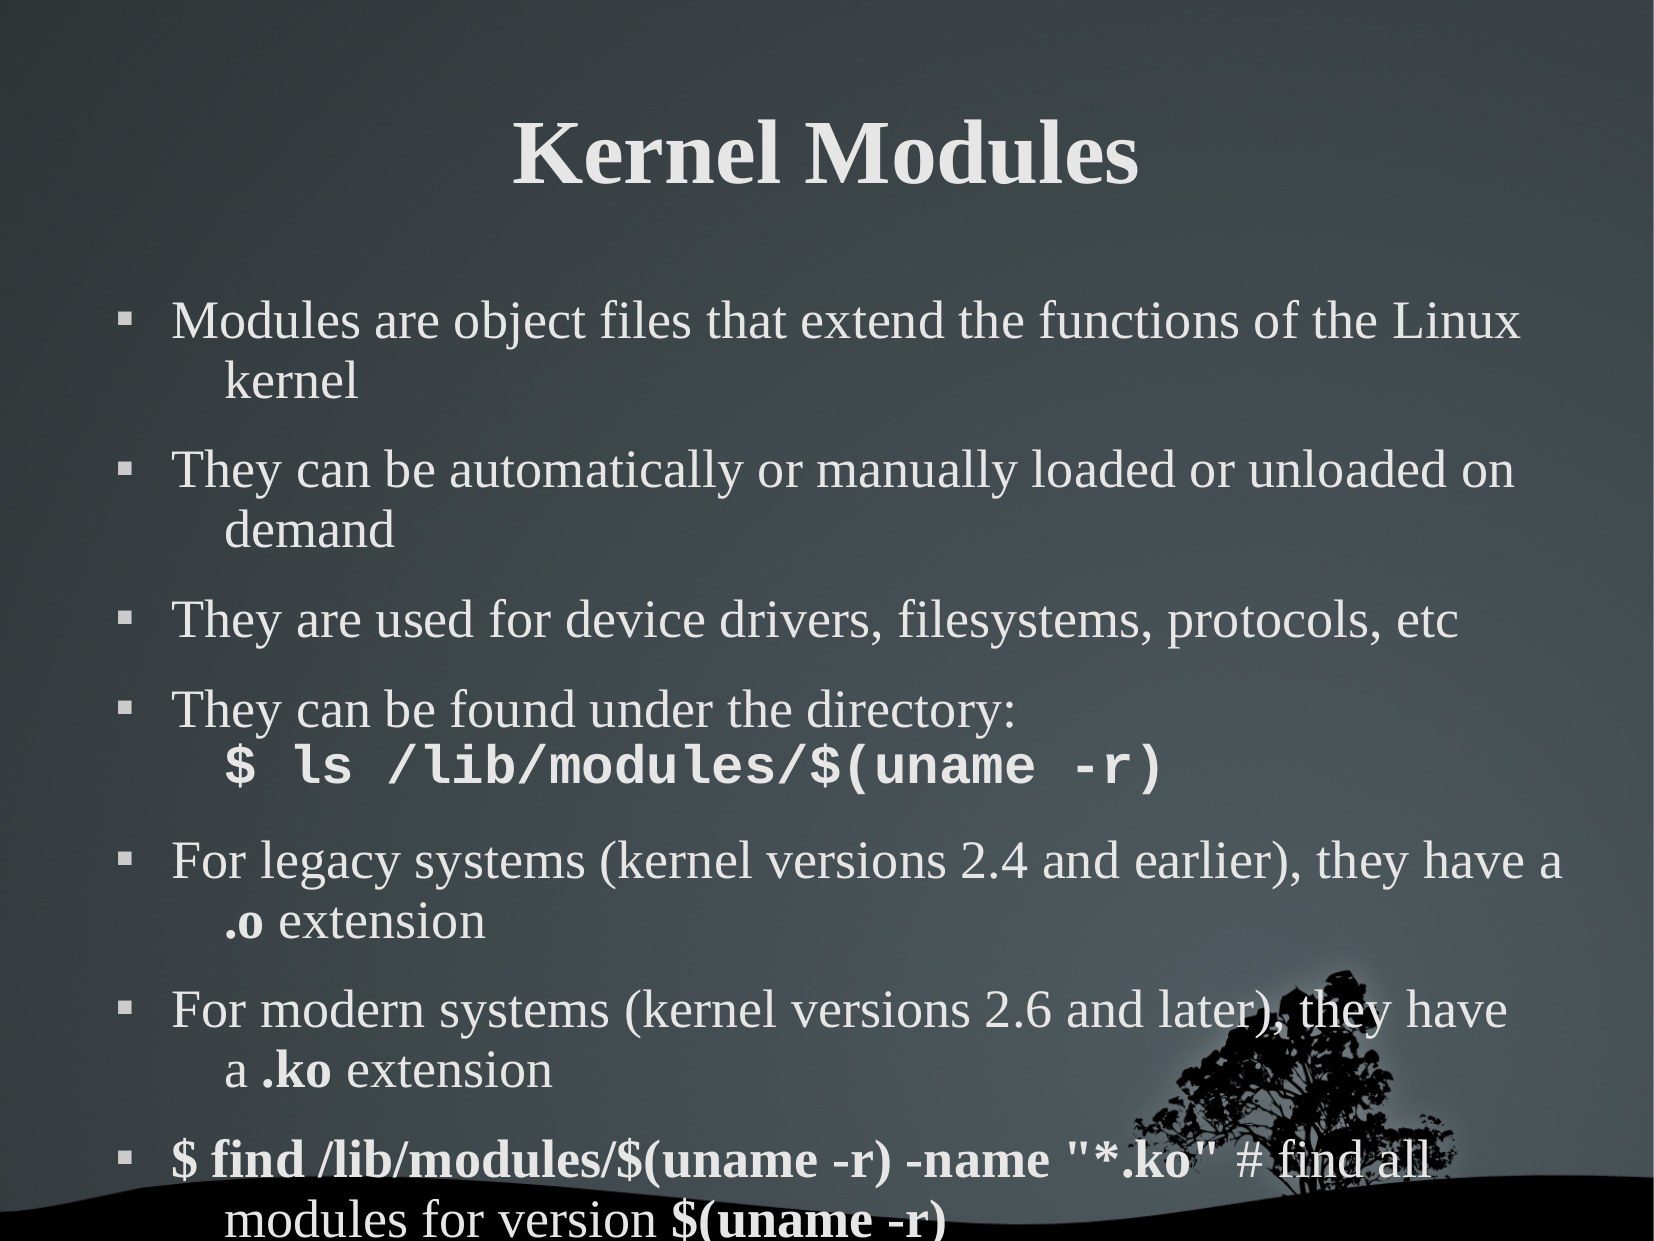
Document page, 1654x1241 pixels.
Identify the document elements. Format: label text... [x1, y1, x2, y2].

picture [0, 0, 1654, 1241]
list Modules are object files that extend the functions of the Linux kernel They can be automatically or manually loaded or unloaded on demand They are used for device drivers, filesystems, protocols, etc They can be found under the directory: $ ls /lib/modules/$(uname -r) For legacy systems (kernel versions 2.4 and earlier), they have a .o extension For modern systems (kernel versions 2.6 and later), they have a .ko extension $ find /lib/modules/$(uname -r) -name "*.ko" # find all modules for version $(uname -r) [82, 290, 1571, 1241]
title Kernel Modules [82, 33, 1571, 273]
